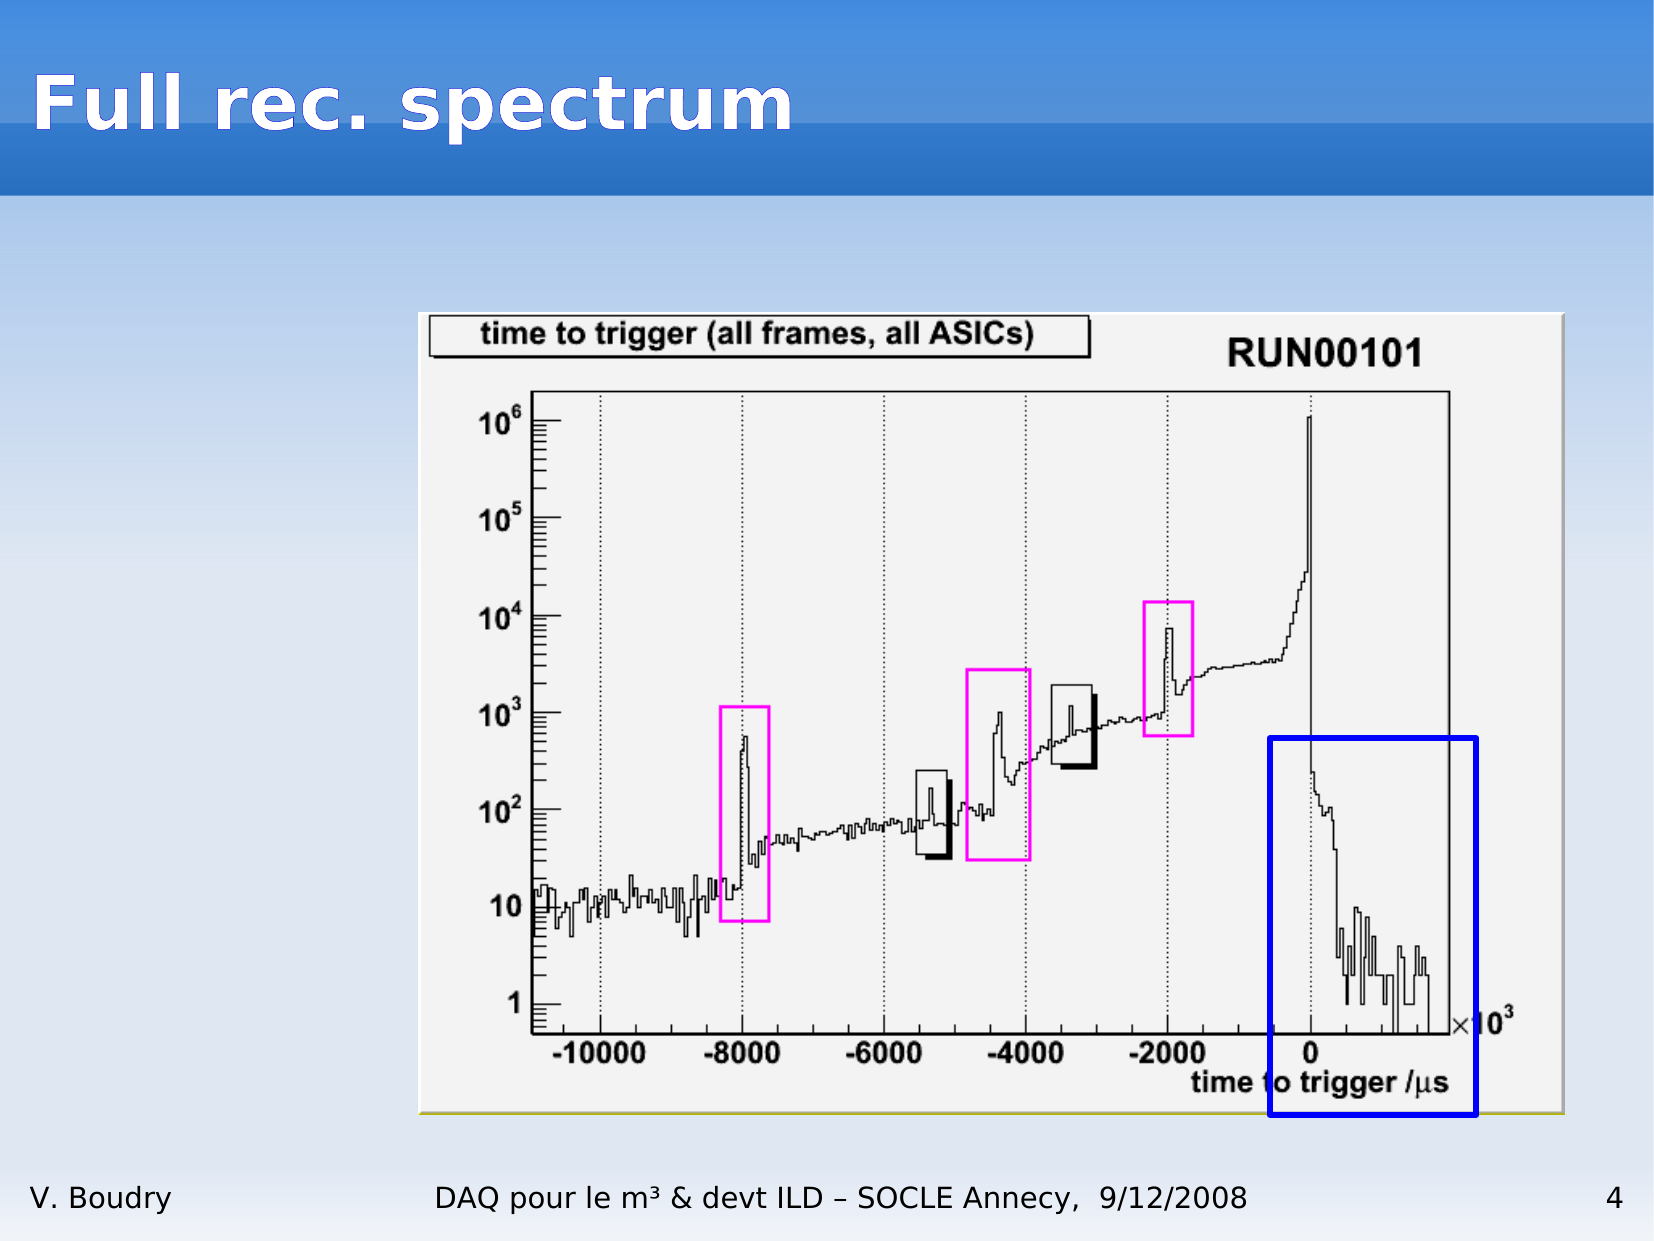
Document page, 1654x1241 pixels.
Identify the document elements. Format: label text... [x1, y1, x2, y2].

title Full rec. spectrum [29, 7, 1654, 200]
picture [0, 0, 1654, 1241]
